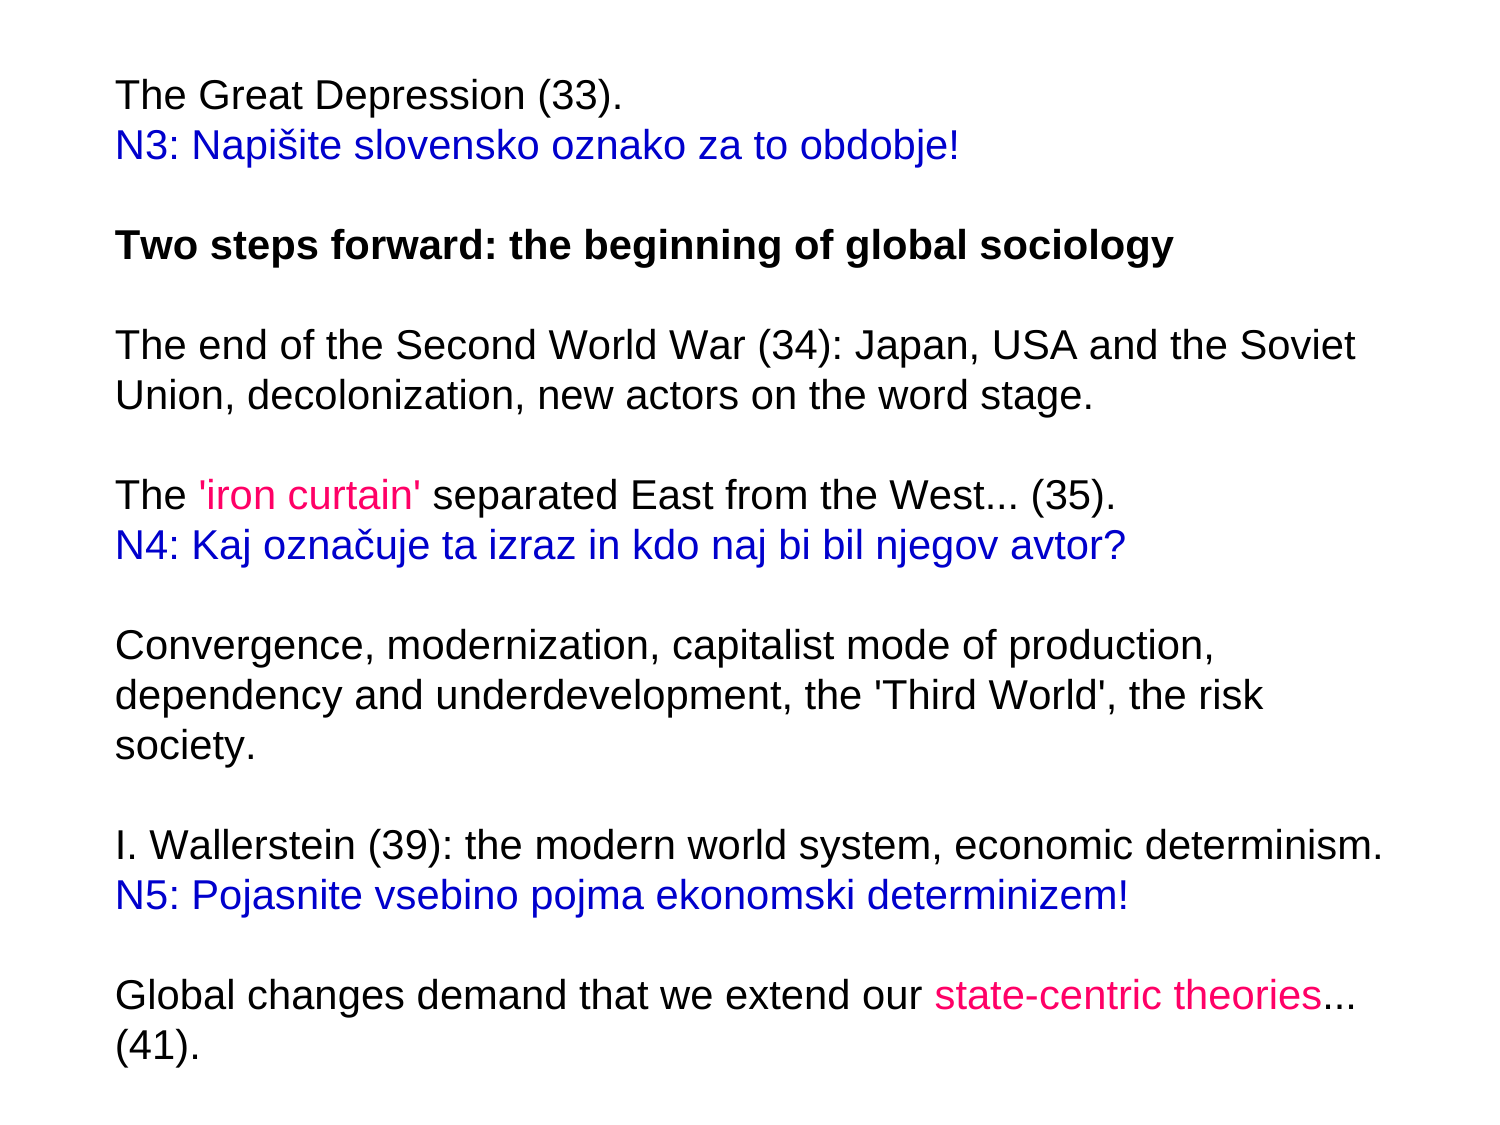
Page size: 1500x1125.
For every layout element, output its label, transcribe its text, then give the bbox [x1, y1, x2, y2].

text_box The Great Depression (33). N3: Napišite slovensko oznako za to obdobje! Two steps forward: the beginning of global sociology The end of the Second World War (34): Japan, USA and the Soviet Union, decolonization, new actors on the word stage. The 'iron curtain' separated East from the West... (35). N4: Kaj označuje ta izraz in kdo naj bi bil njegov avtor? Convergence, modernization, capitalist mode of production, dependency and underdevelopment, the 'Third World', the risk society. I. Wallerstein (39): the modern world system, economic determinism. N5: Pojasnite vsebino pojma ekonomski determinizem! Global changes demand that we extend our state-centric theories... (41). [100, 60, 1424, 1076]
